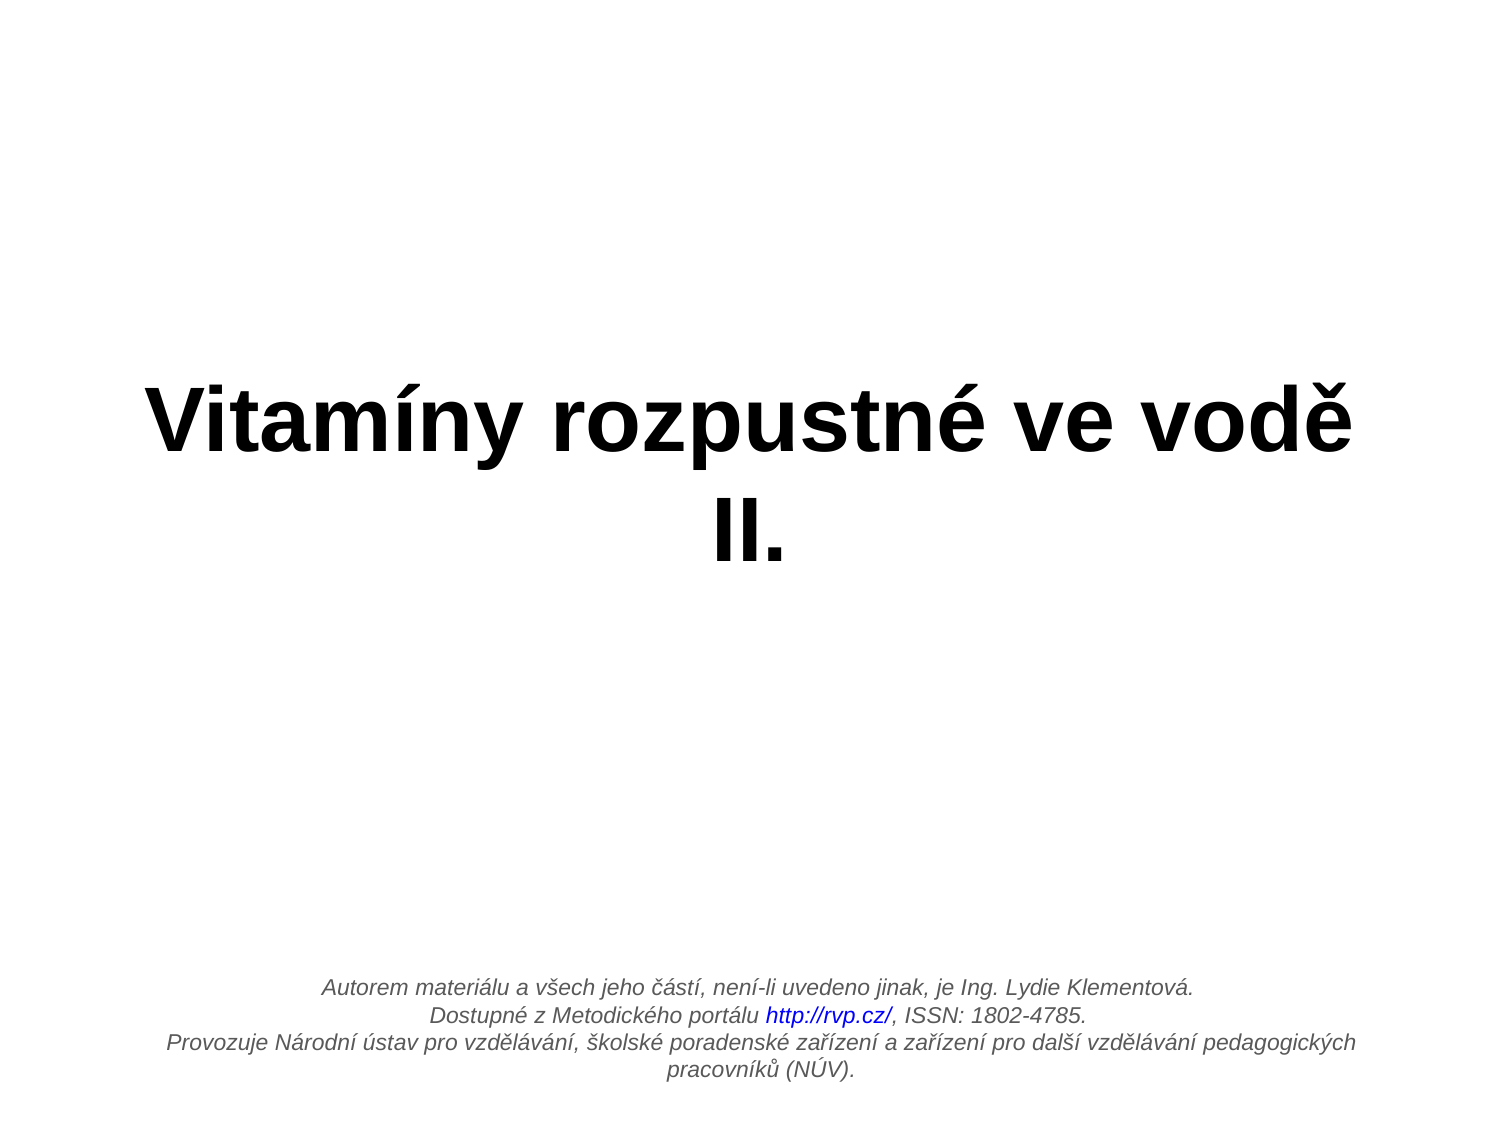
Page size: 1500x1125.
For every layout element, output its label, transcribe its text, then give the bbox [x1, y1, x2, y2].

text_box Autorem materiálu a všech jeho částí, není-li uvedeno jinak, je Ing. Lydie Klementová. Dostupné z Metodického portálu http://rvp.cz/, ISSN: 1802-4785. Provozuje Národní ústav pro vzdělávání, školské poradenské zařízení a zařízení pro další vzdělávání pedagogických pracovníků (NÚV). [147, 1011, 1377, 1072]
title Vitamíny rozpustné ve vodě II. [112, 349, 1388, 591]
